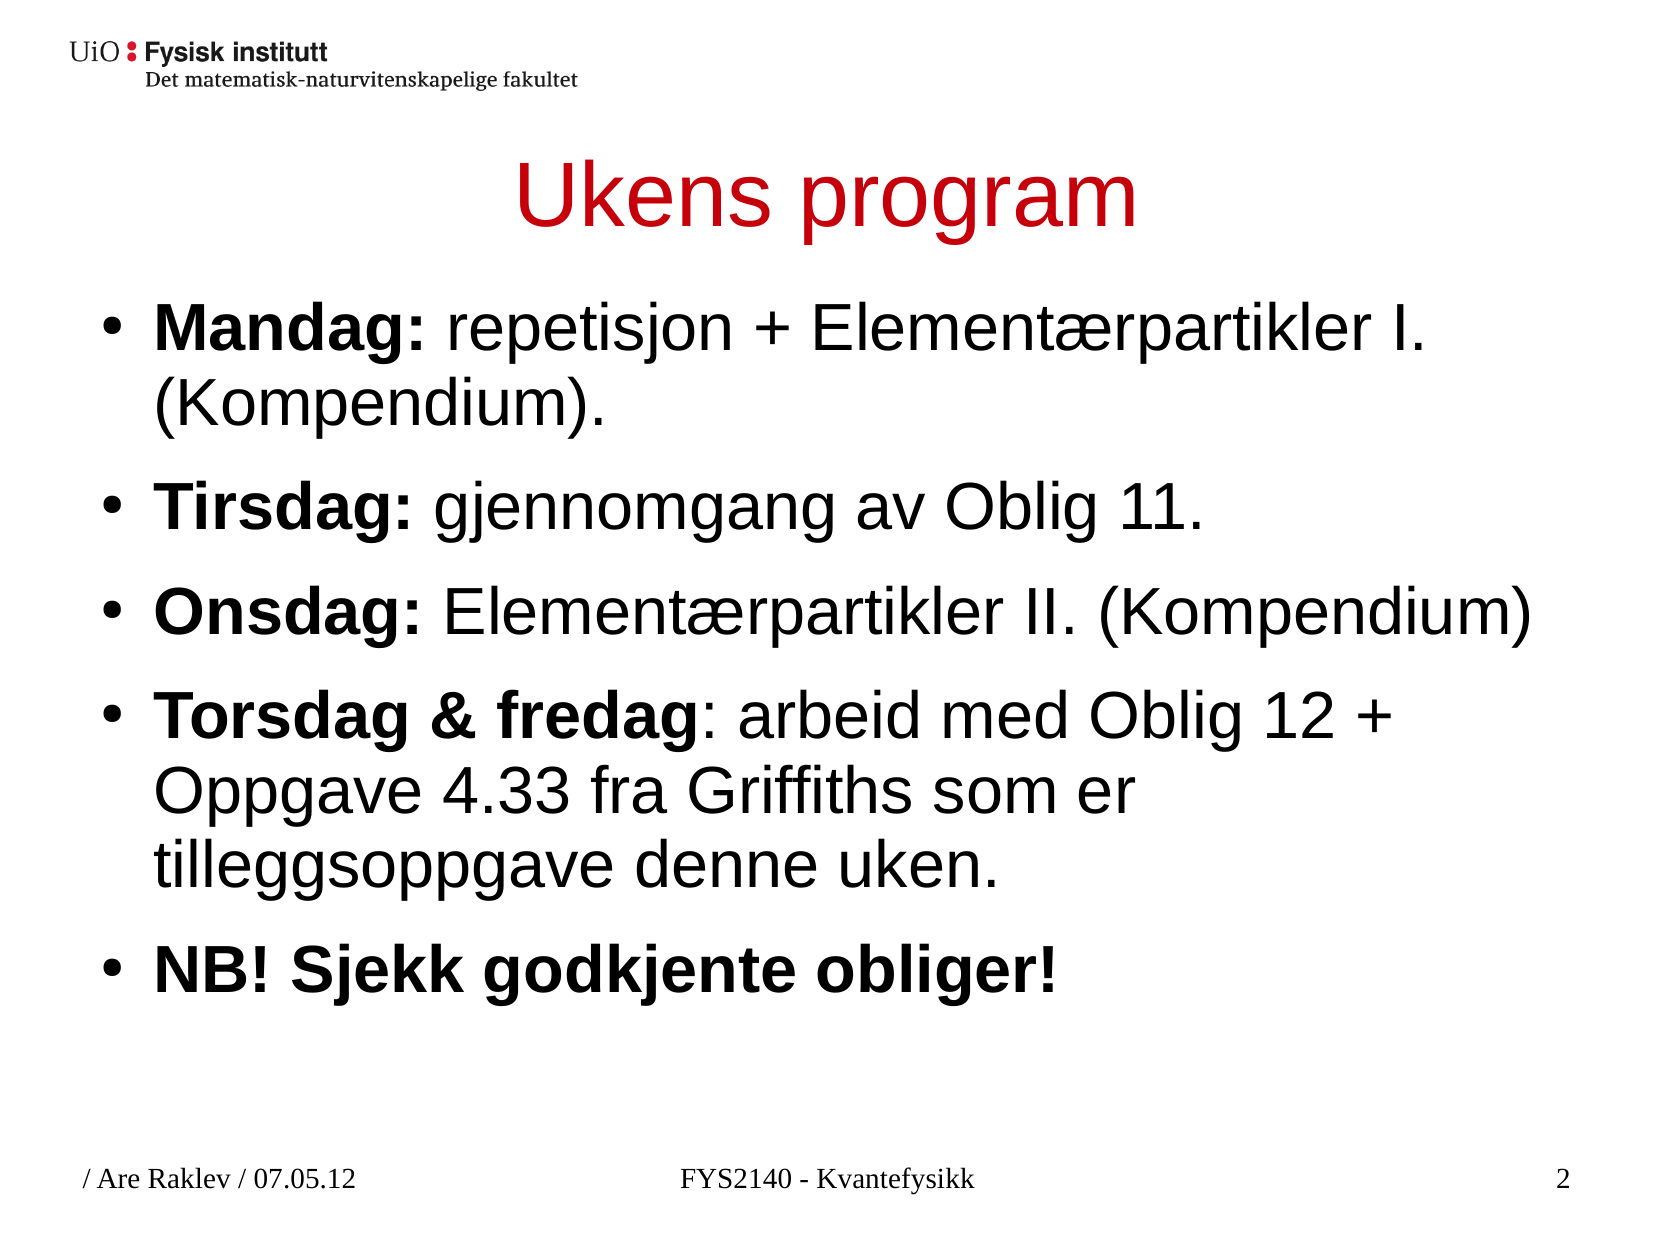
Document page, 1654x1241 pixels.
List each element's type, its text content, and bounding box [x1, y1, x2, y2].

list Mandag: repetisjon + Elementærpartikler I. (Kompendium). Tirsdag: gjennomgang av Oblig 11. Onsdag: Elementærpartikler II. (Kompendium) Torsdag & fredag: arbeid med Oblig 12 + Oppgave 4.33 fra Griffiths som er tilleggsoppgave denne uken. NB! Sjekk godkjente obliger! [82, 290, 1613, 1094]
picture [68, 37, 581, 93]
title Ukens program [82, 90, 1571, 290]
